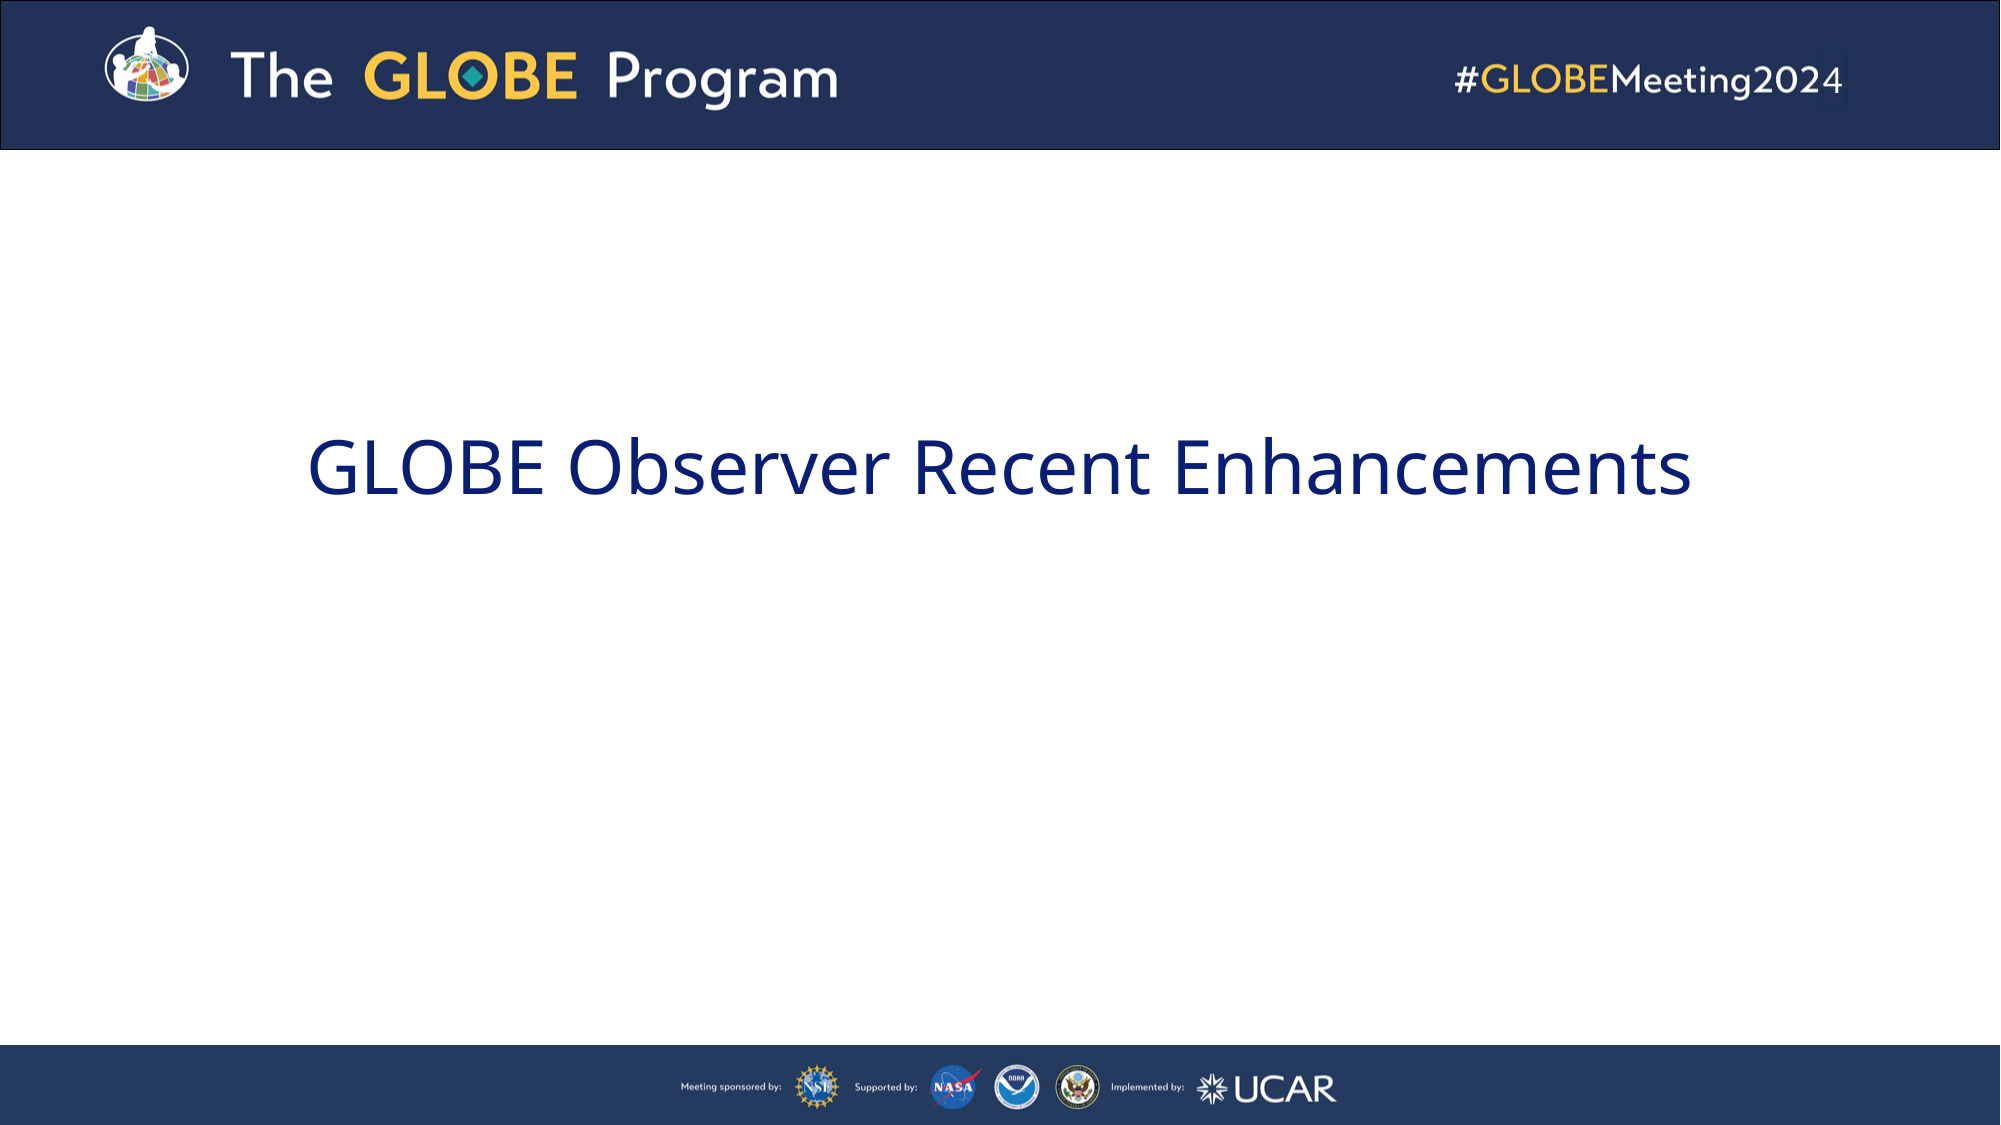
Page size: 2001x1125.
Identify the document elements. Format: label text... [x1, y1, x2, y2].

title GLOBE Observer Recent Enhancements [249, 403, 1750, 557]
picture [1, 1, 1999, 149]
picture [0, 1045, 2000, 1125]
